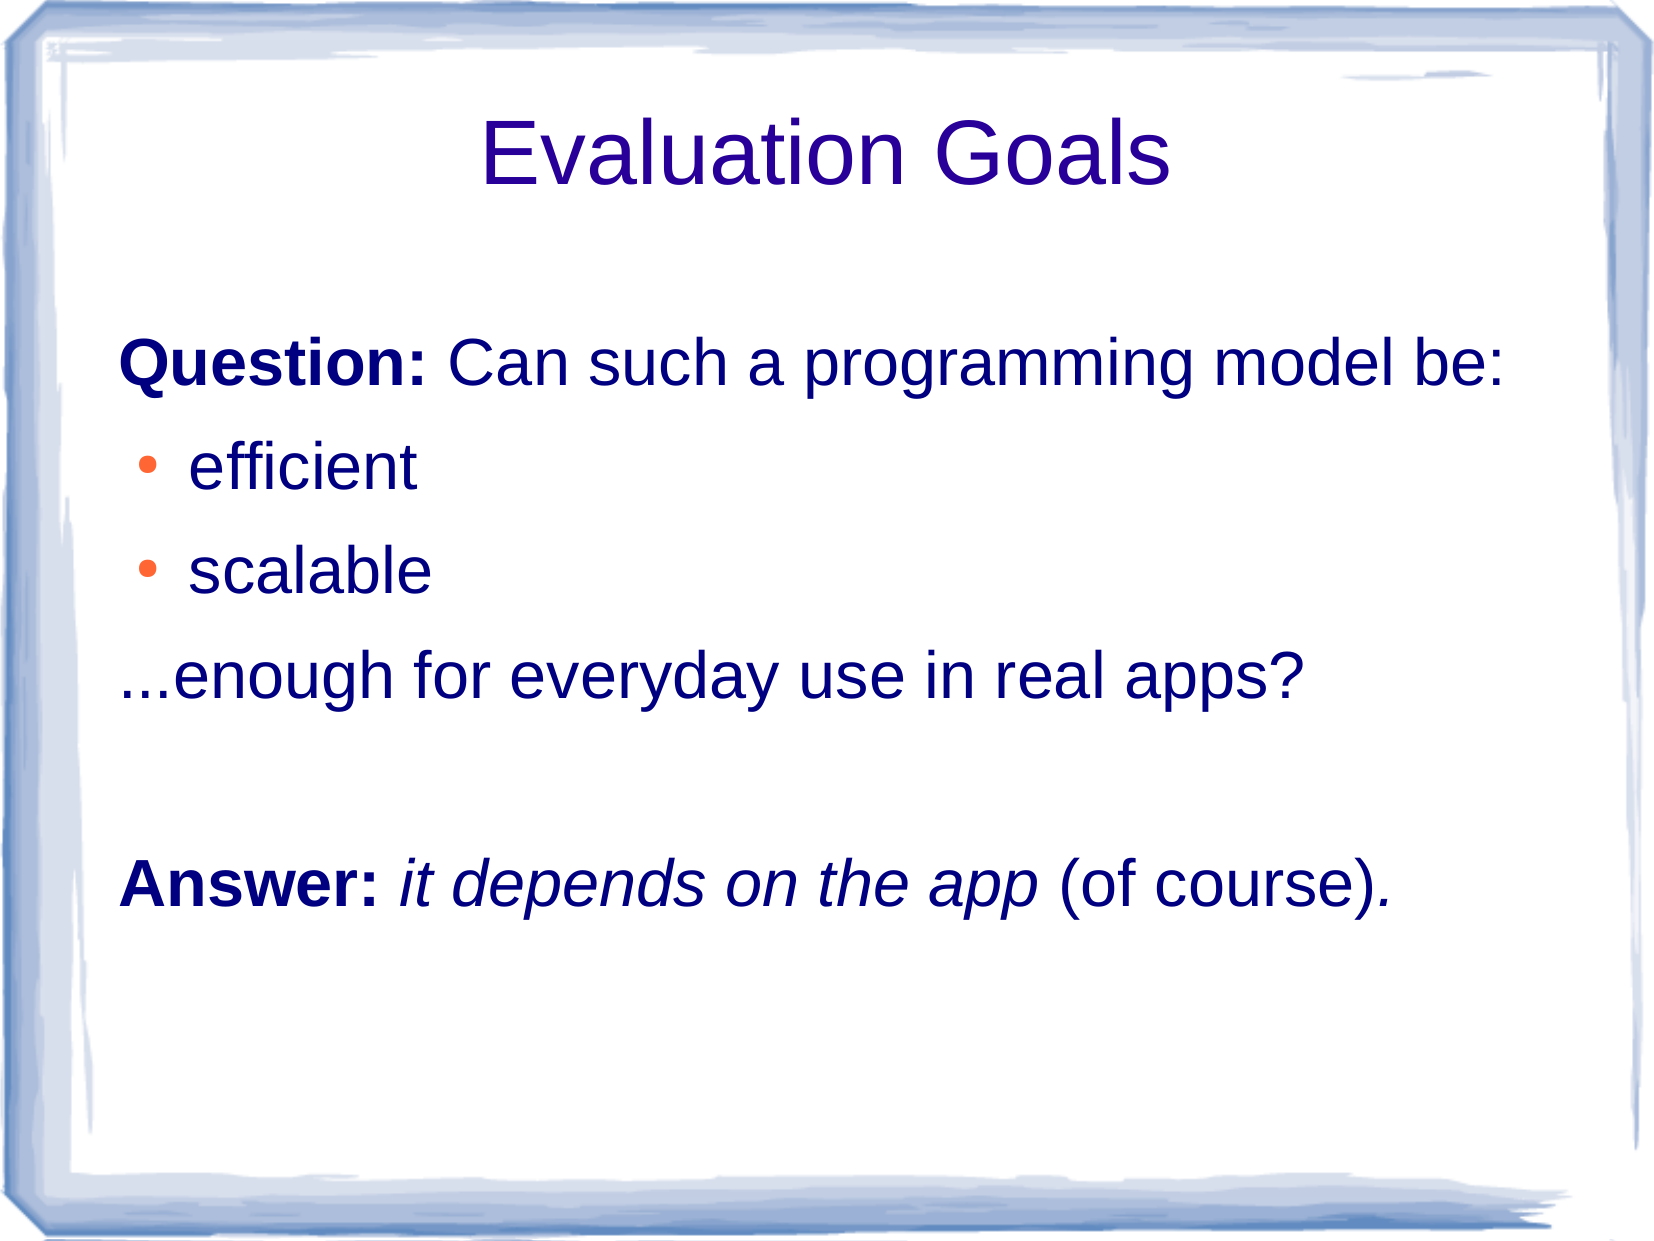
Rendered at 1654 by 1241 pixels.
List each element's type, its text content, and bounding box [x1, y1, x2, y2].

title Evaluation Goals [82, 56, 1571, 250]
list Question: Can such a programming model be: efficient scalable ...enough for everyday use in real apps? Answer: it depends on the app (of course). [118, 324, 1571, 990]
picture [0, 0, 1654, 1241]
